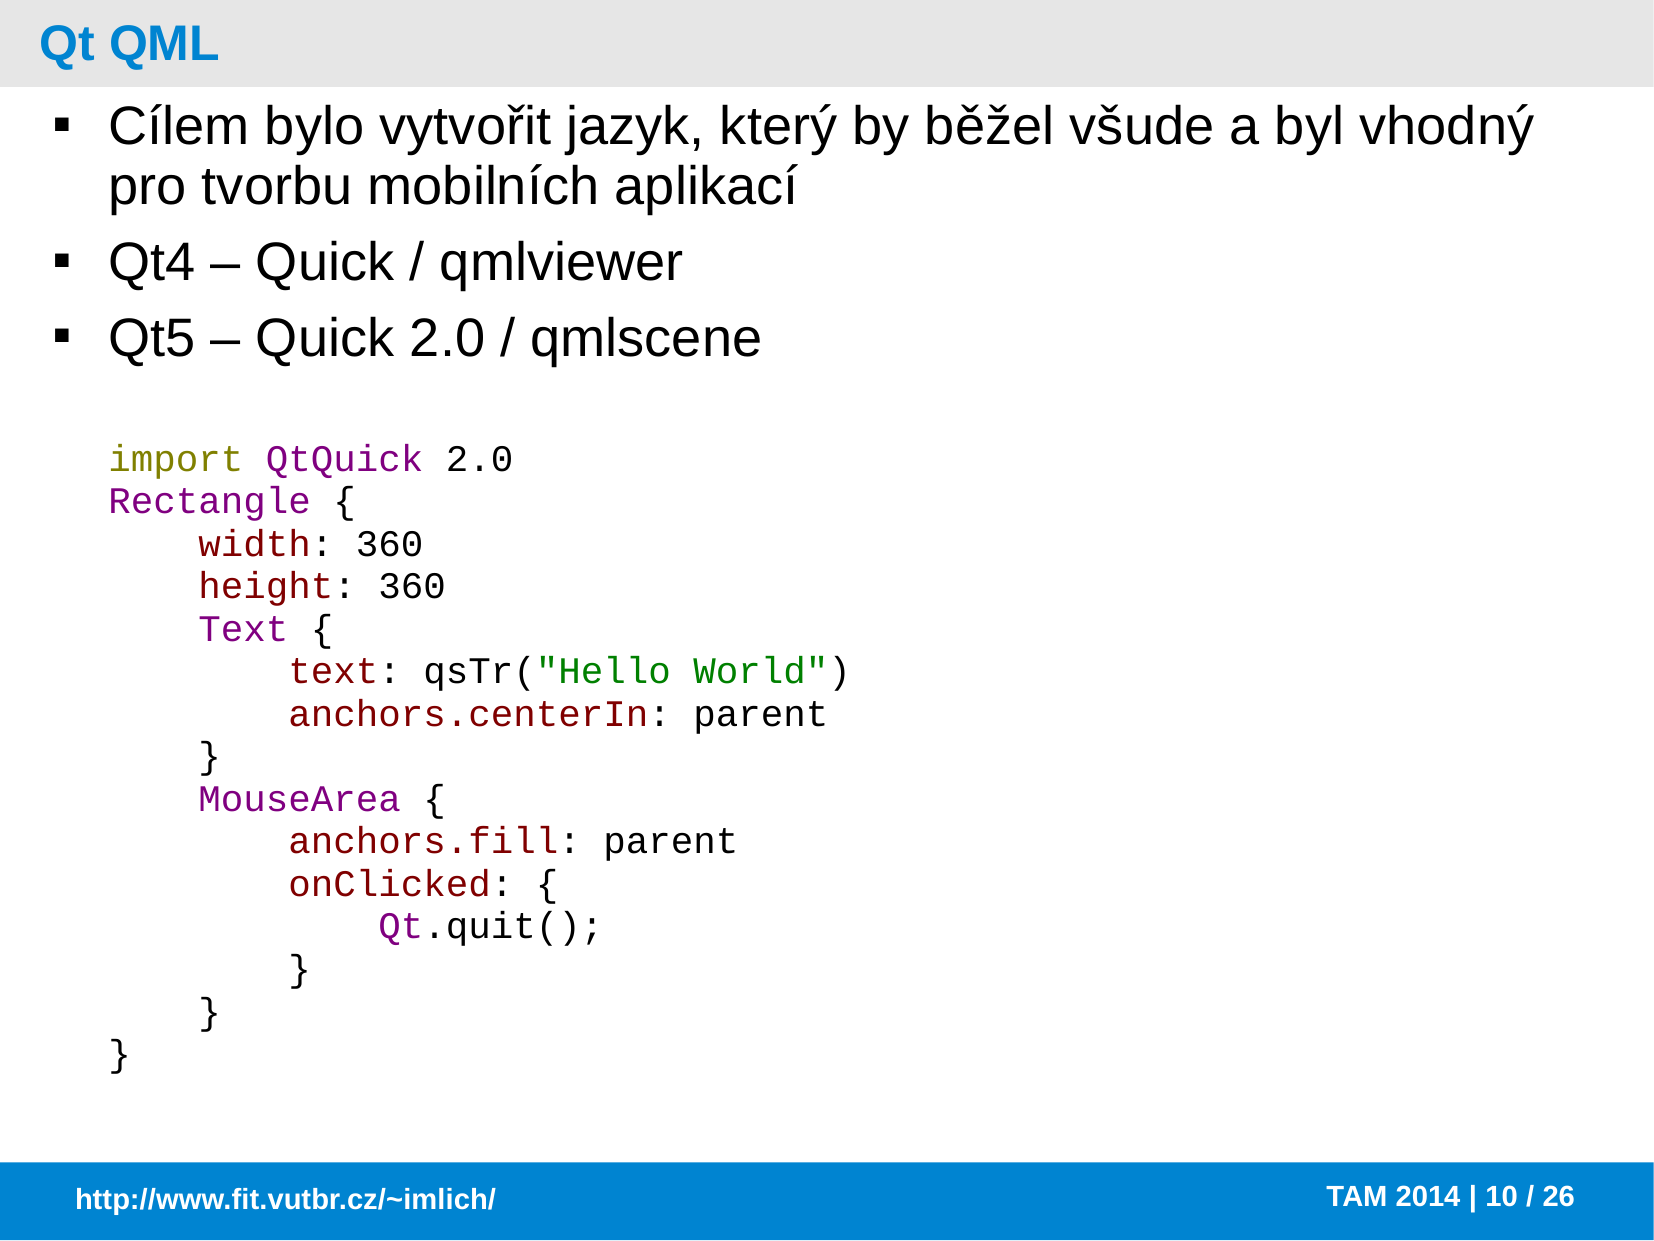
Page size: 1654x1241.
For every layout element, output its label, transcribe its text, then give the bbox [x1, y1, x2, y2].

title Qt QML [39, 5, 1615, 81]
list Cílem bylo vytvořit jazyk, který by běžel všude a byl vhodný pro tvorbu mobilních aplikací Qt4 – Quick / qmlviewer Qt5 – Quick 2.0 / qmlscene import QtQuick 2.0 Rectangle { width: 360 height: 360 Text { text: qsTr("Hello World") anchors.centerIn: parent } MouseArea { anchors.fill: parent onClicked: { Qt.quit(); } } } [37, 95, 1613, 1163]
